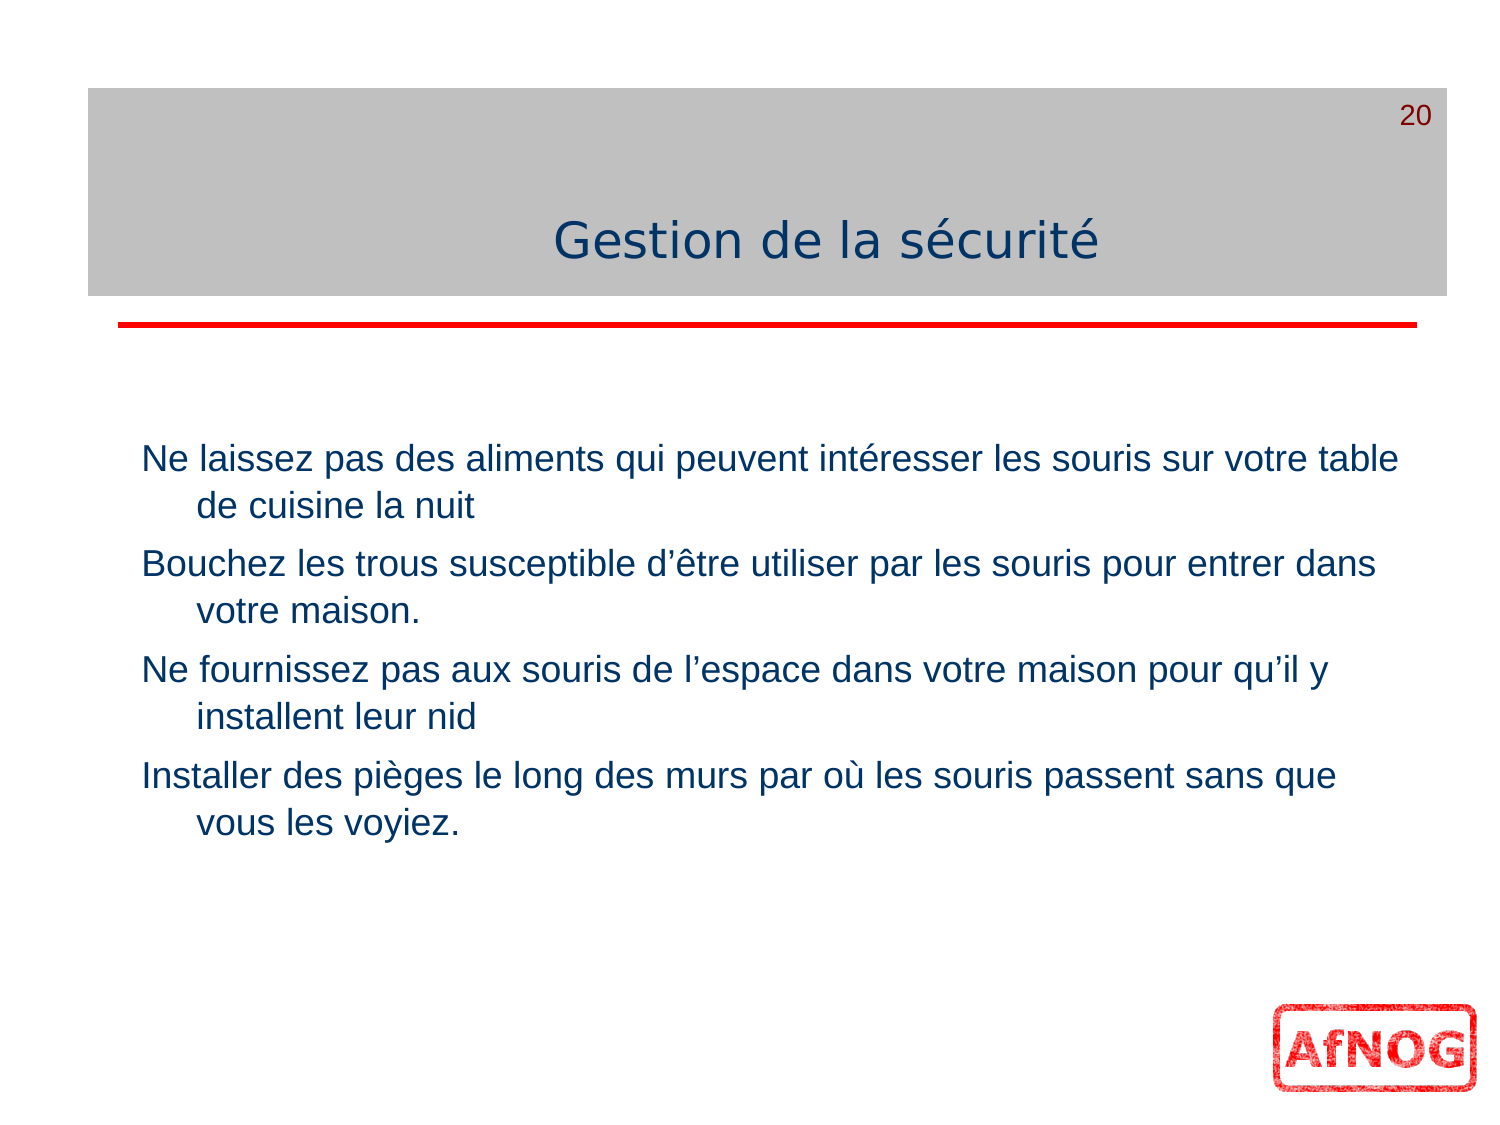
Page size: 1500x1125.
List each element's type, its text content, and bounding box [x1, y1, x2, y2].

list Ne laissez pas des aliments qui peuvent intéresser les souris sur votre table de cuisine la nuit Bouchez les trous susceptible d’être utiliser par les souris pour entrer dans votre maison. Ne fournissez pas aux souris de l’espace dans votre maison pour qu’il y installent leur nid Installer des pièges le long des murs par où les souris passent sans que vous les voyiez. [126, 424, 1432, 1000]
picture [1273, 1003, 1477, 1092]
title Gestion de la sécurité [221, 112, 1433, 276]
